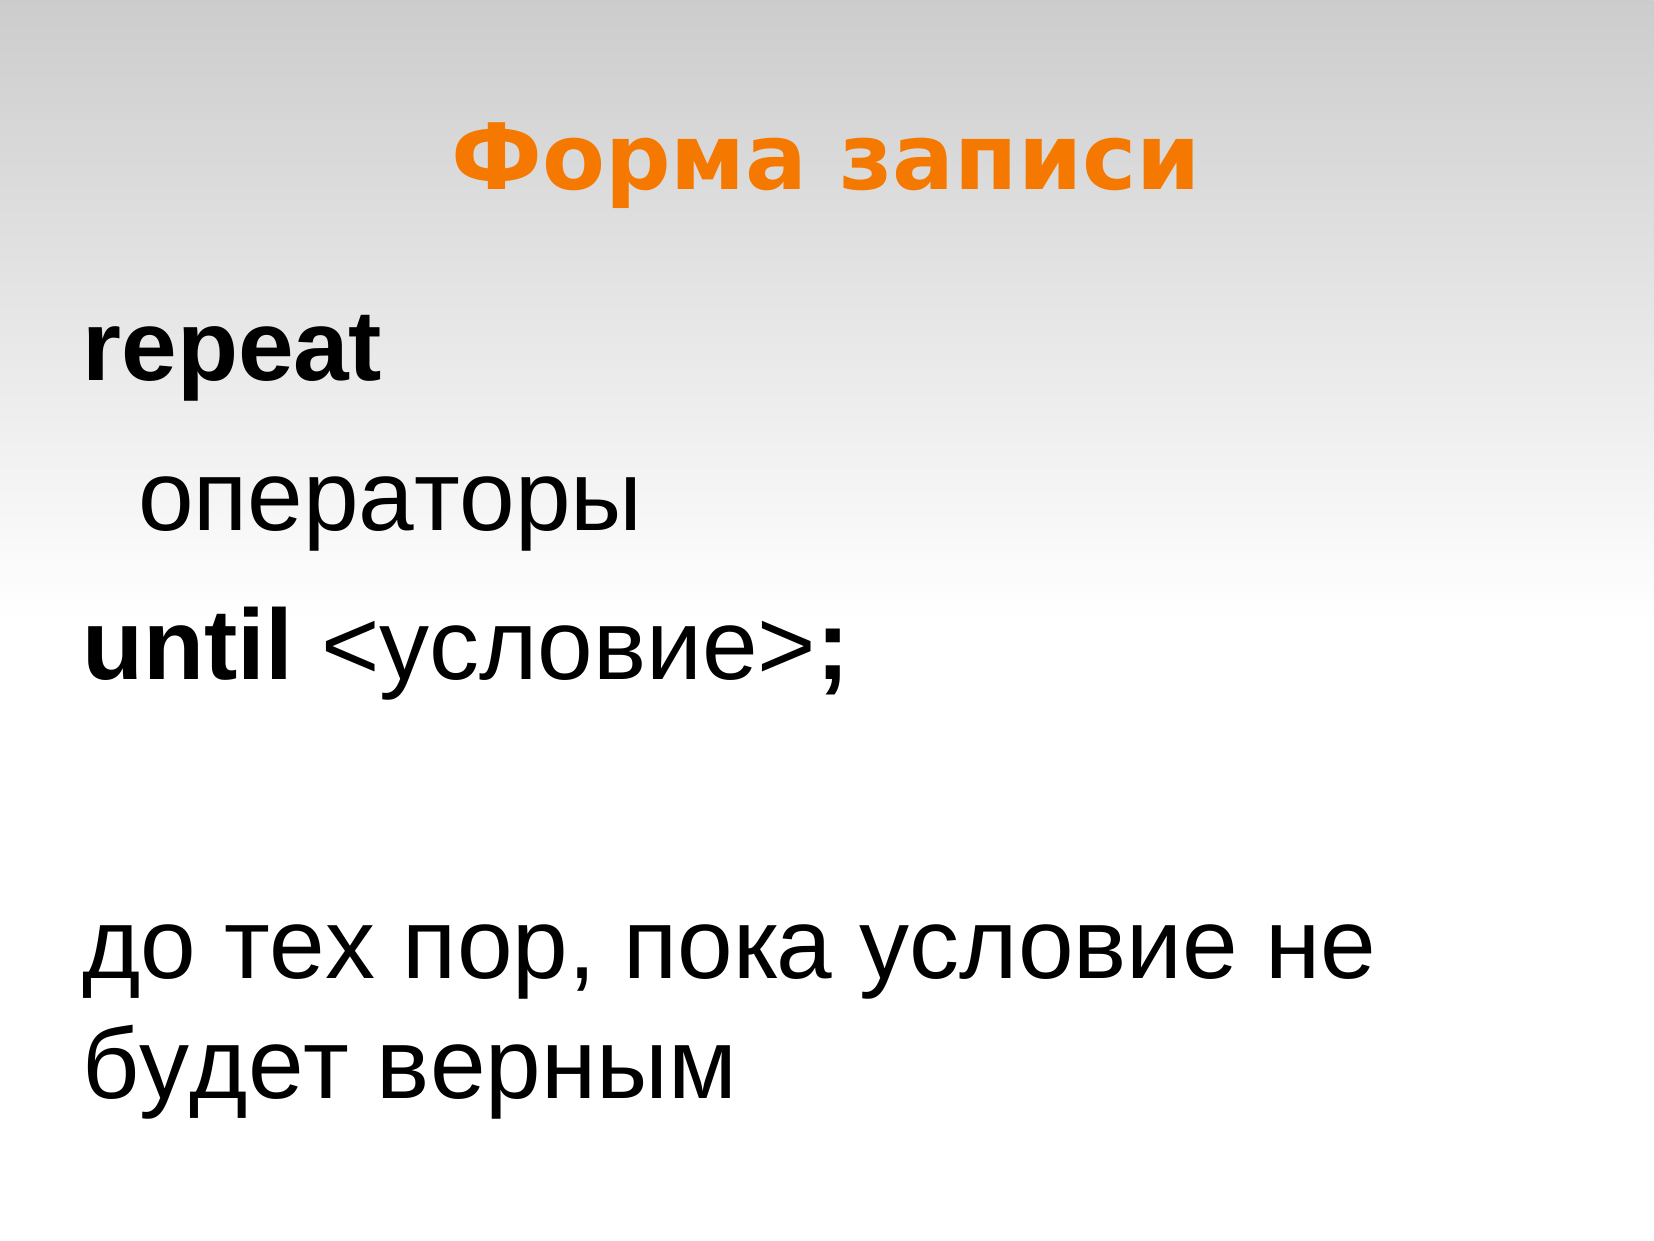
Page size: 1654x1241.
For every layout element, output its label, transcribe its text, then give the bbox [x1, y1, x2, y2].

subtitle repeat операторы until <условие>; до тех пор, пока условие не будет верным [82, 290, 1571, 1109]
title Форма записи [82, 56, 1571, 250]
